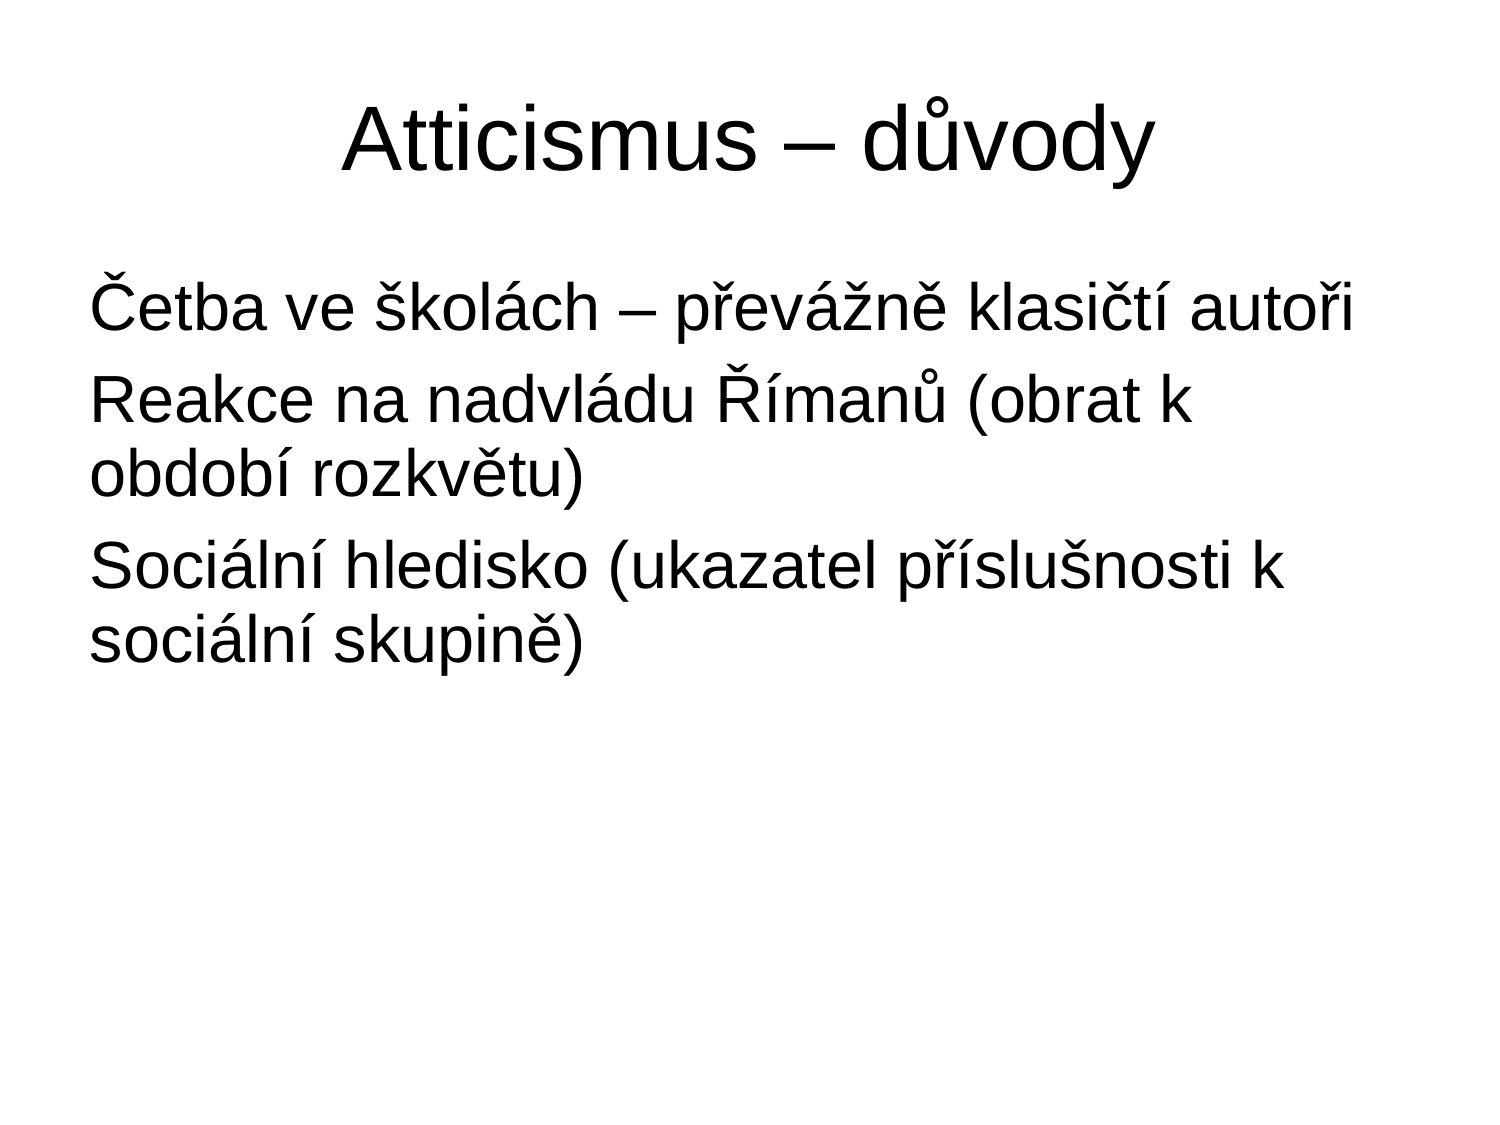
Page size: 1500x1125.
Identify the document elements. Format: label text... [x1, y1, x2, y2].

title Atticismus – důvody [75, 20, 1426, 257]
list Četba ve školách – převážně klasičtí autoři Reakce na nadvládu Římanů (obrat k období rozkvětu) Sociální hledisko (ukazatel příslušnosti k sociální skupině) [75, 262, 1426, 1006]
